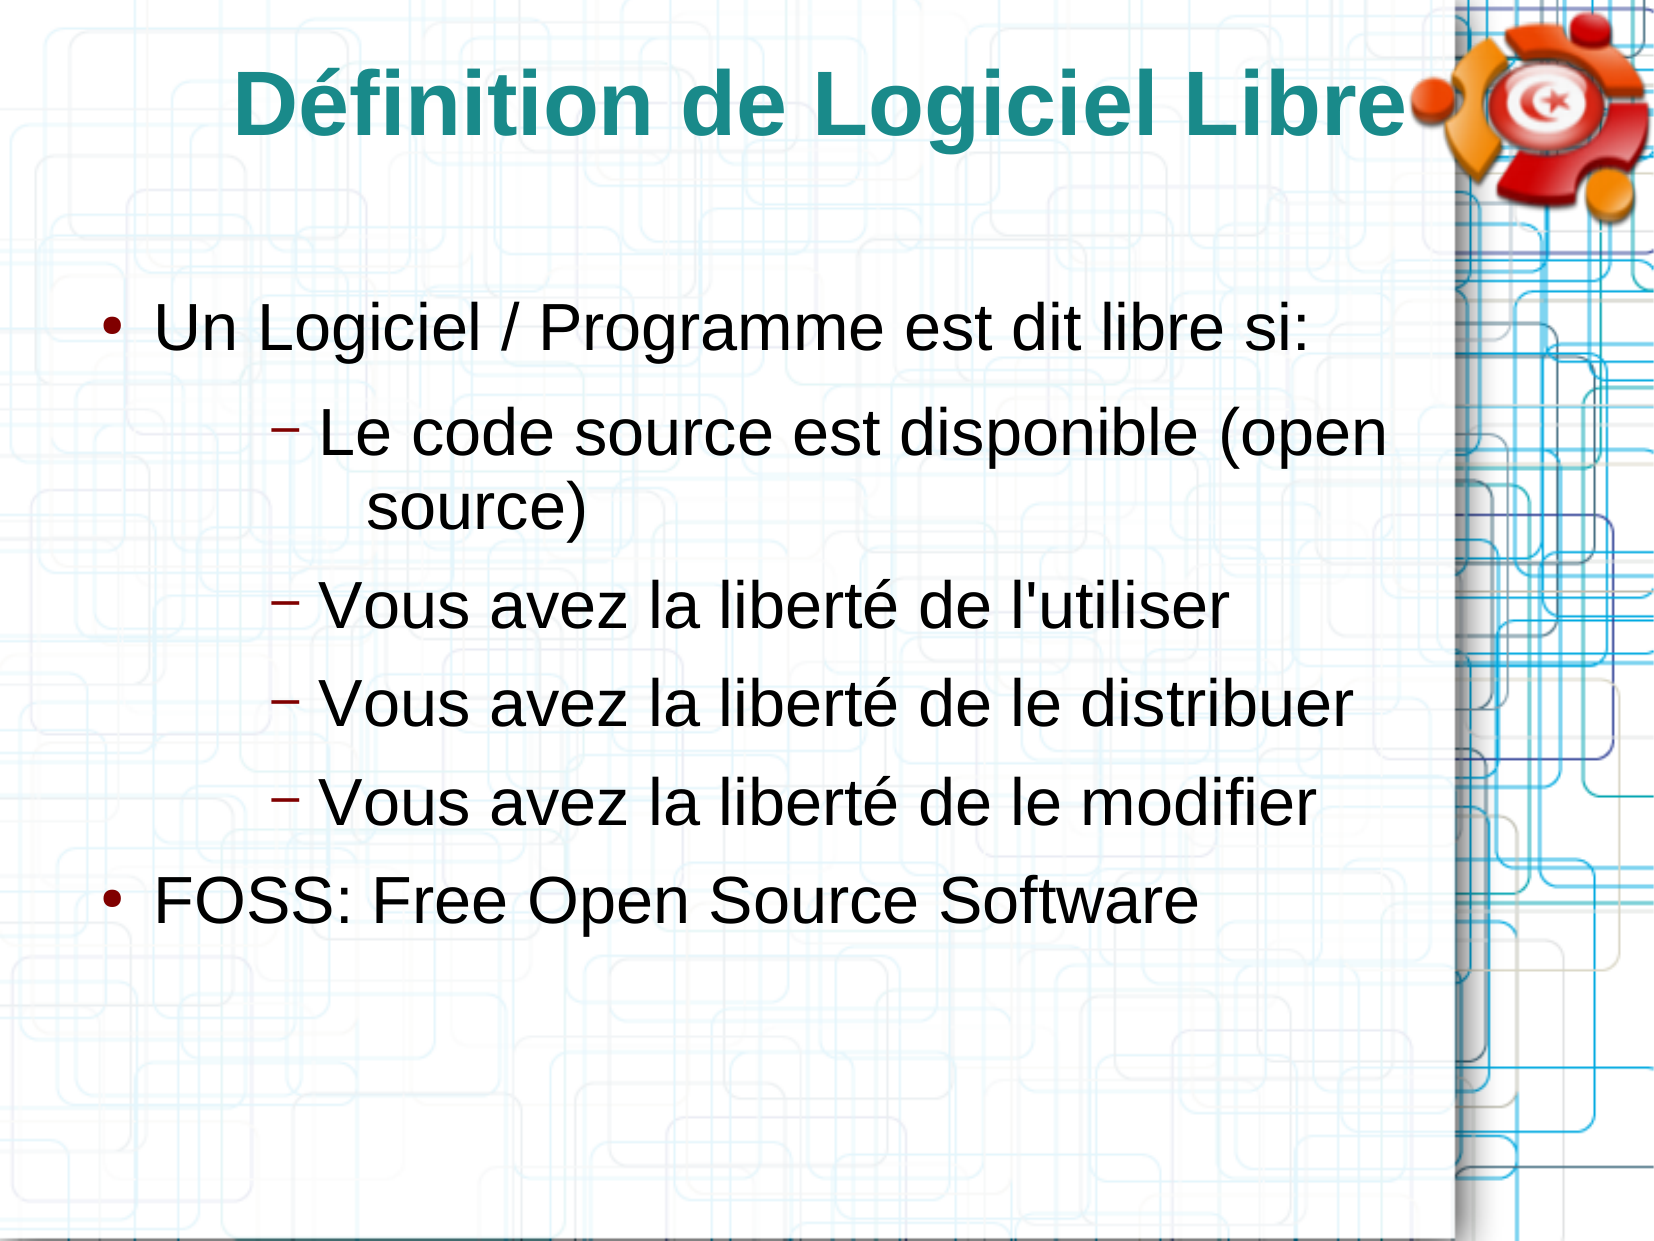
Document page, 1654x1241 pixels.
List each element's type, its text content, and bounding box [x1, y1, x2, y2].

title Définition de Logiciel Libre [76, 0, 1405, 208]
list Un Logiciel / Programme est dit libre si: Le code source est disponible (open source) Vous avez la liberté de l'utiliser Vous avez la liberté de le distribuer Vous avez la liberté de le modifier FOSS: Free Open Source Software [82, 290, 1571, 1109]
picture [0, 0, 1654, 1241]
